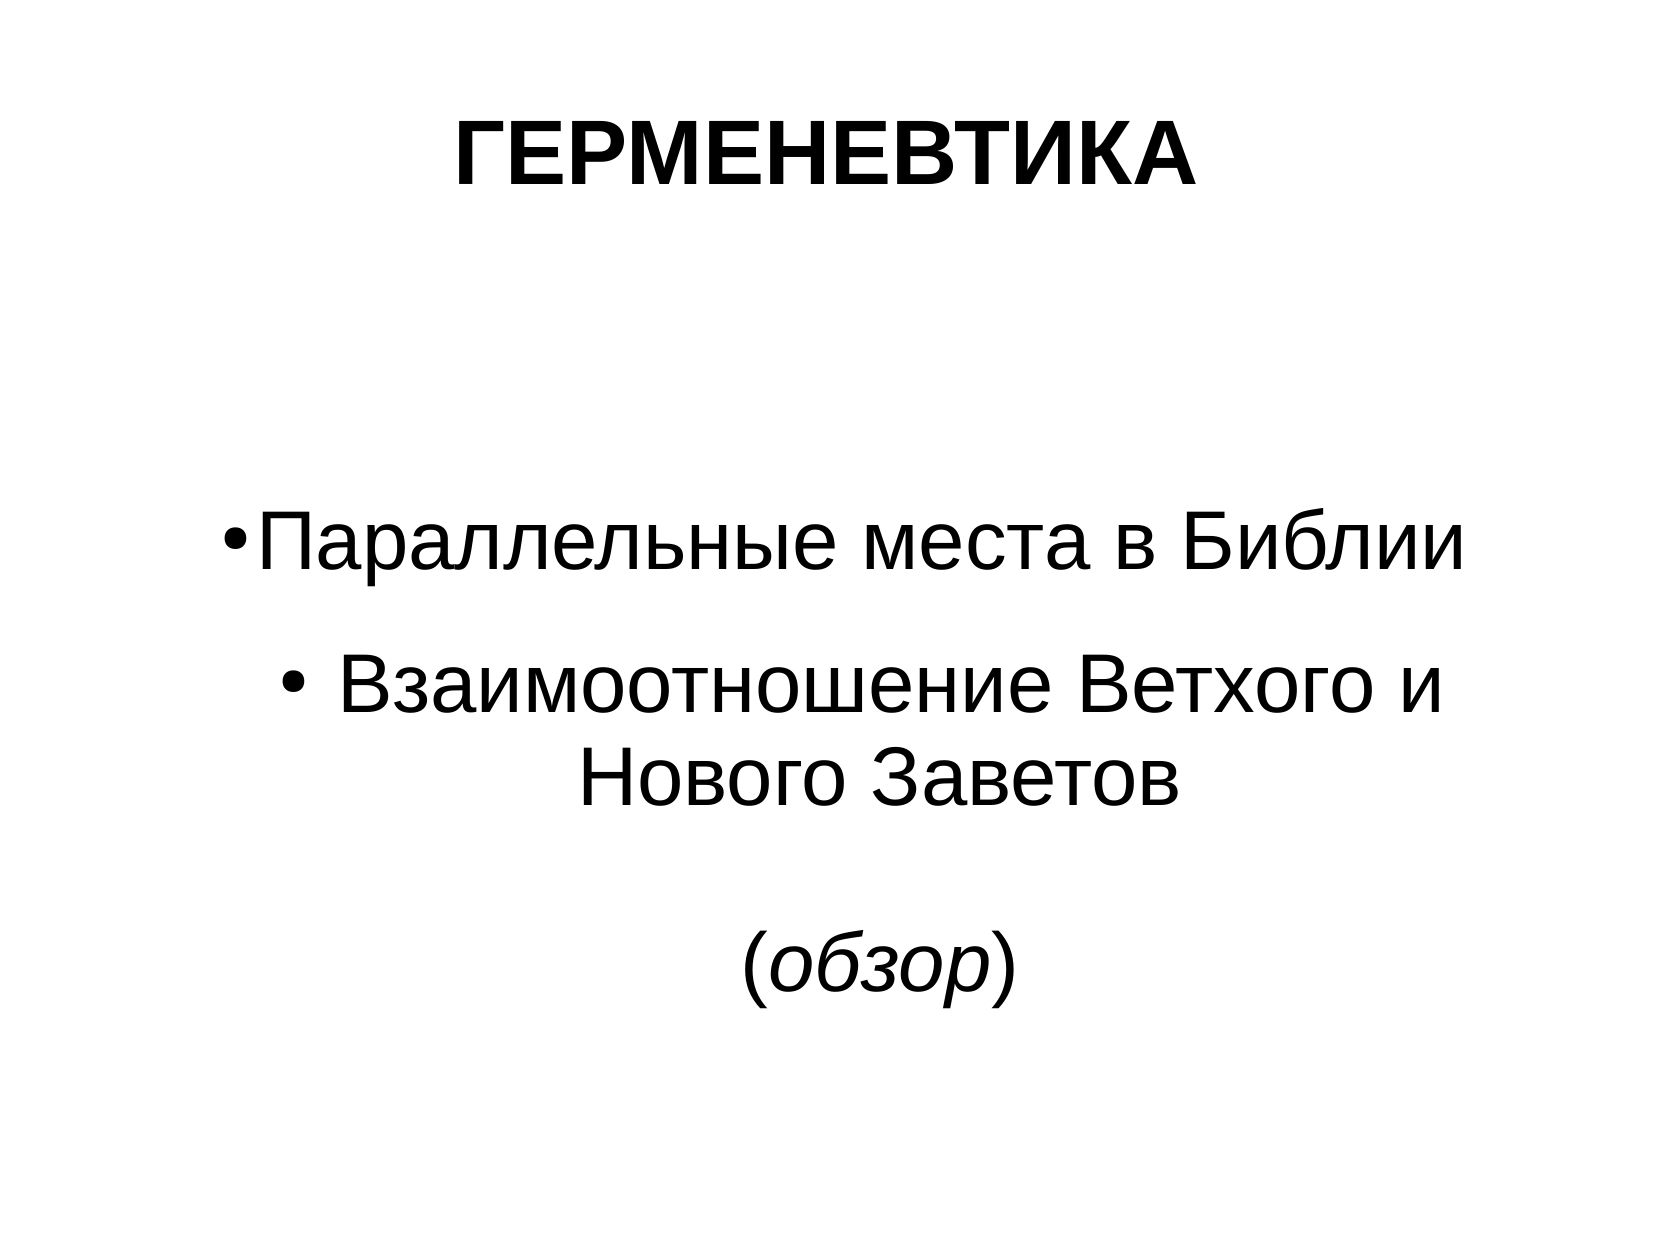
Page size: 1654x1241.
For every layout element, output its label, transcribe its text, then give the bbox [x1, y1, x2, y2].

title ГЕРМЕНЕВТИКА [82, 49, 1571, 257]
subtitle Параллельные места в Библии Взаимоотношение Ветхого и Нового Заветов (обзор) [82, 290, 1571, 1109]
